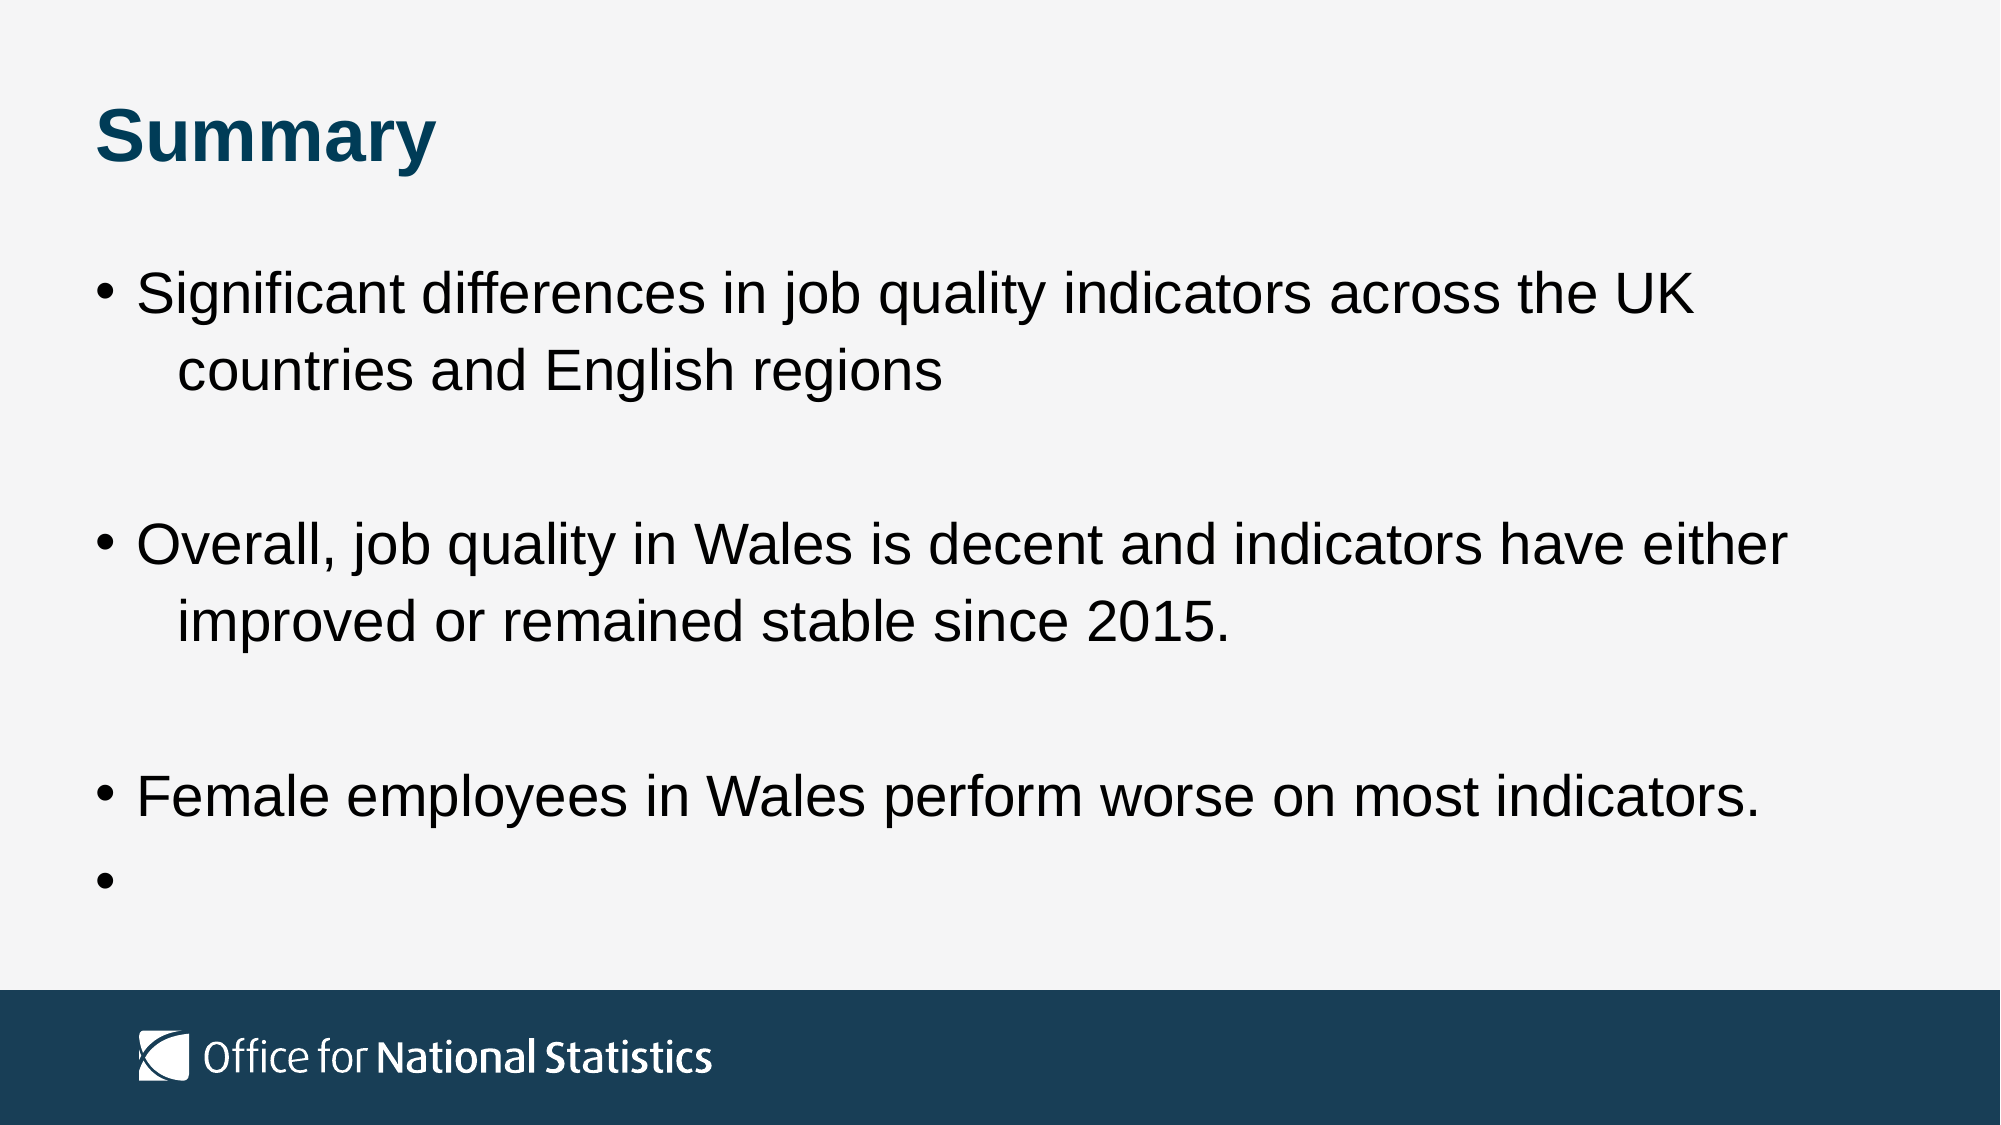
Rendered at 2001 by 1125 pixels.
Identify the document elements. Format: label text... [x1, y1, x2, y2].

list Significant differences in job quality indicators across the UK countries and English regions Overall, job quality in Wales is decent and indicators have either improved or remained stable since 2015. Female employees in Wales perform worse on most indicators. [95, 248, 1821, 918]
title Summary [95, 93, 1821, 180]
